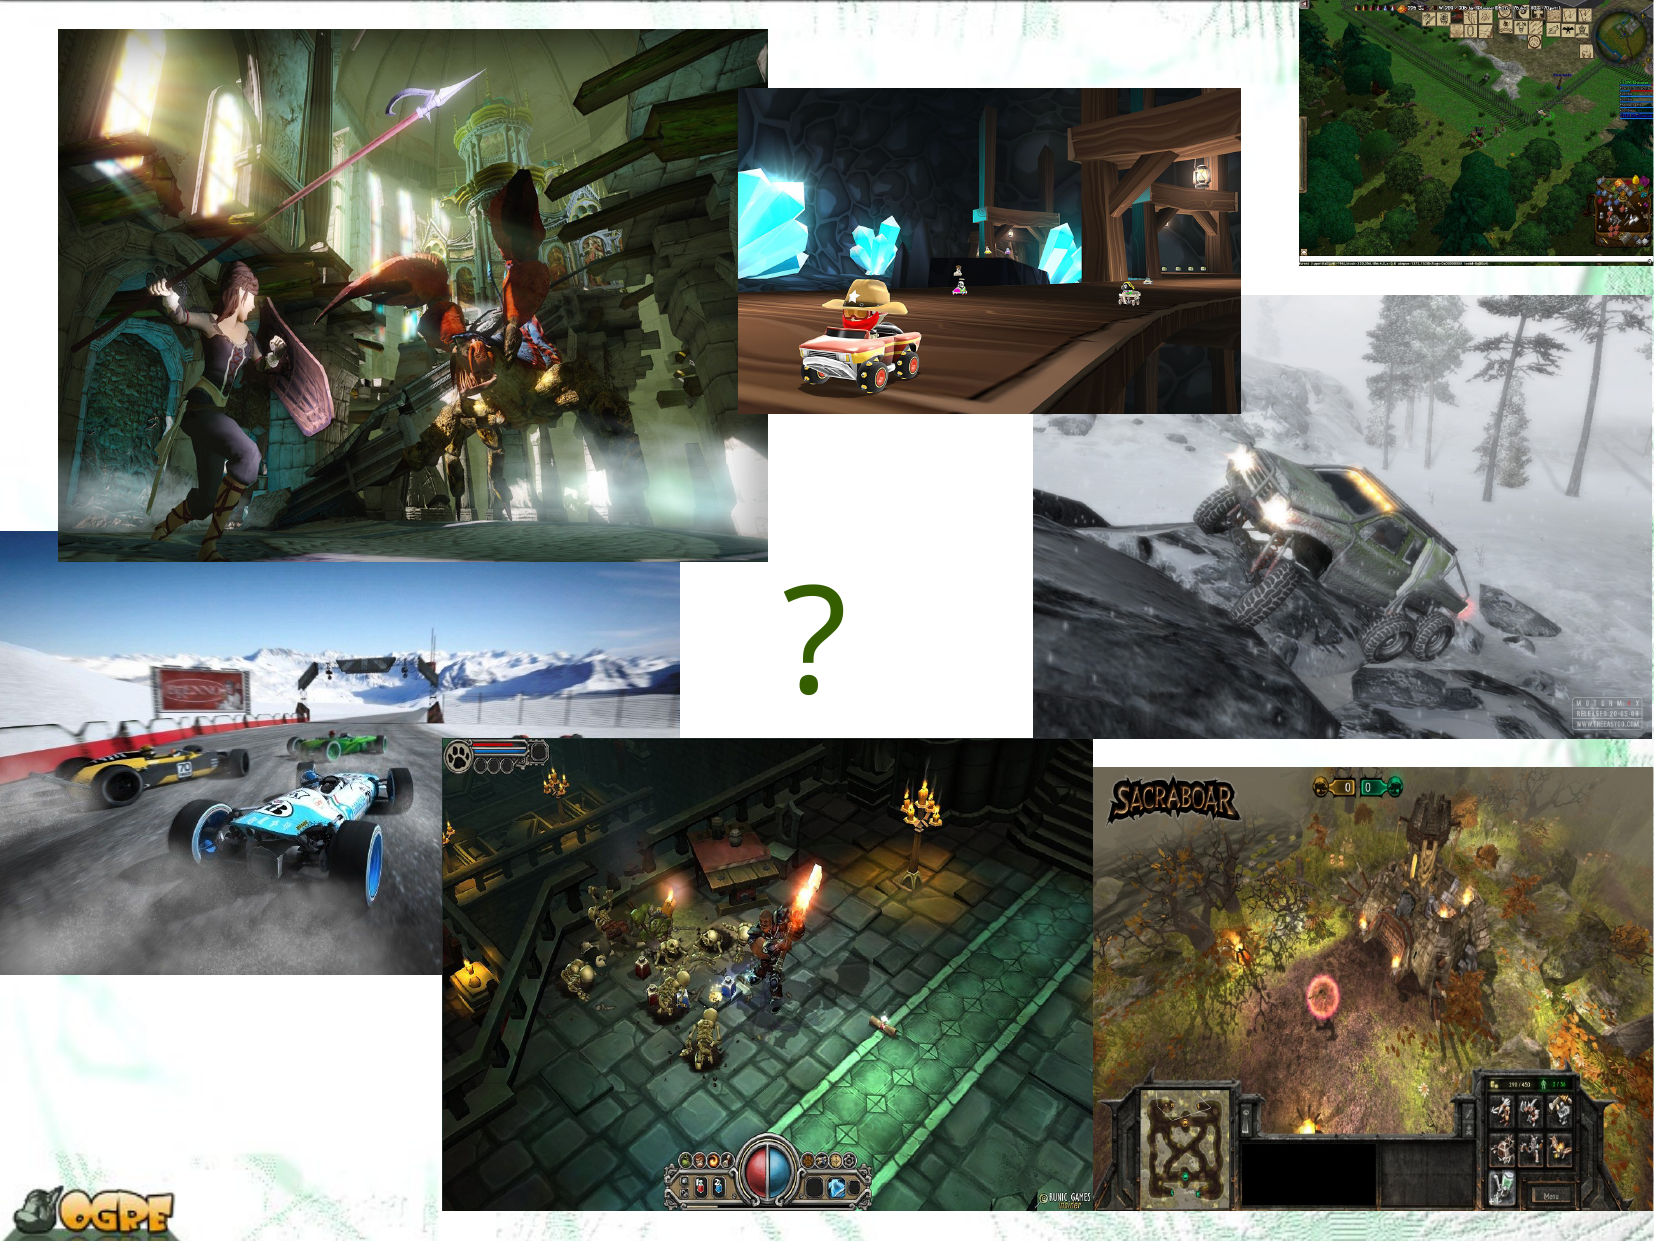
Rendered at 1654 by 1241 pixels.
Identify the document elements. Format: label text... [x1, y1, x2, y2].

picture [0, 0, 1654, 1241]
text_box ? [767, 526, 916, 709]
